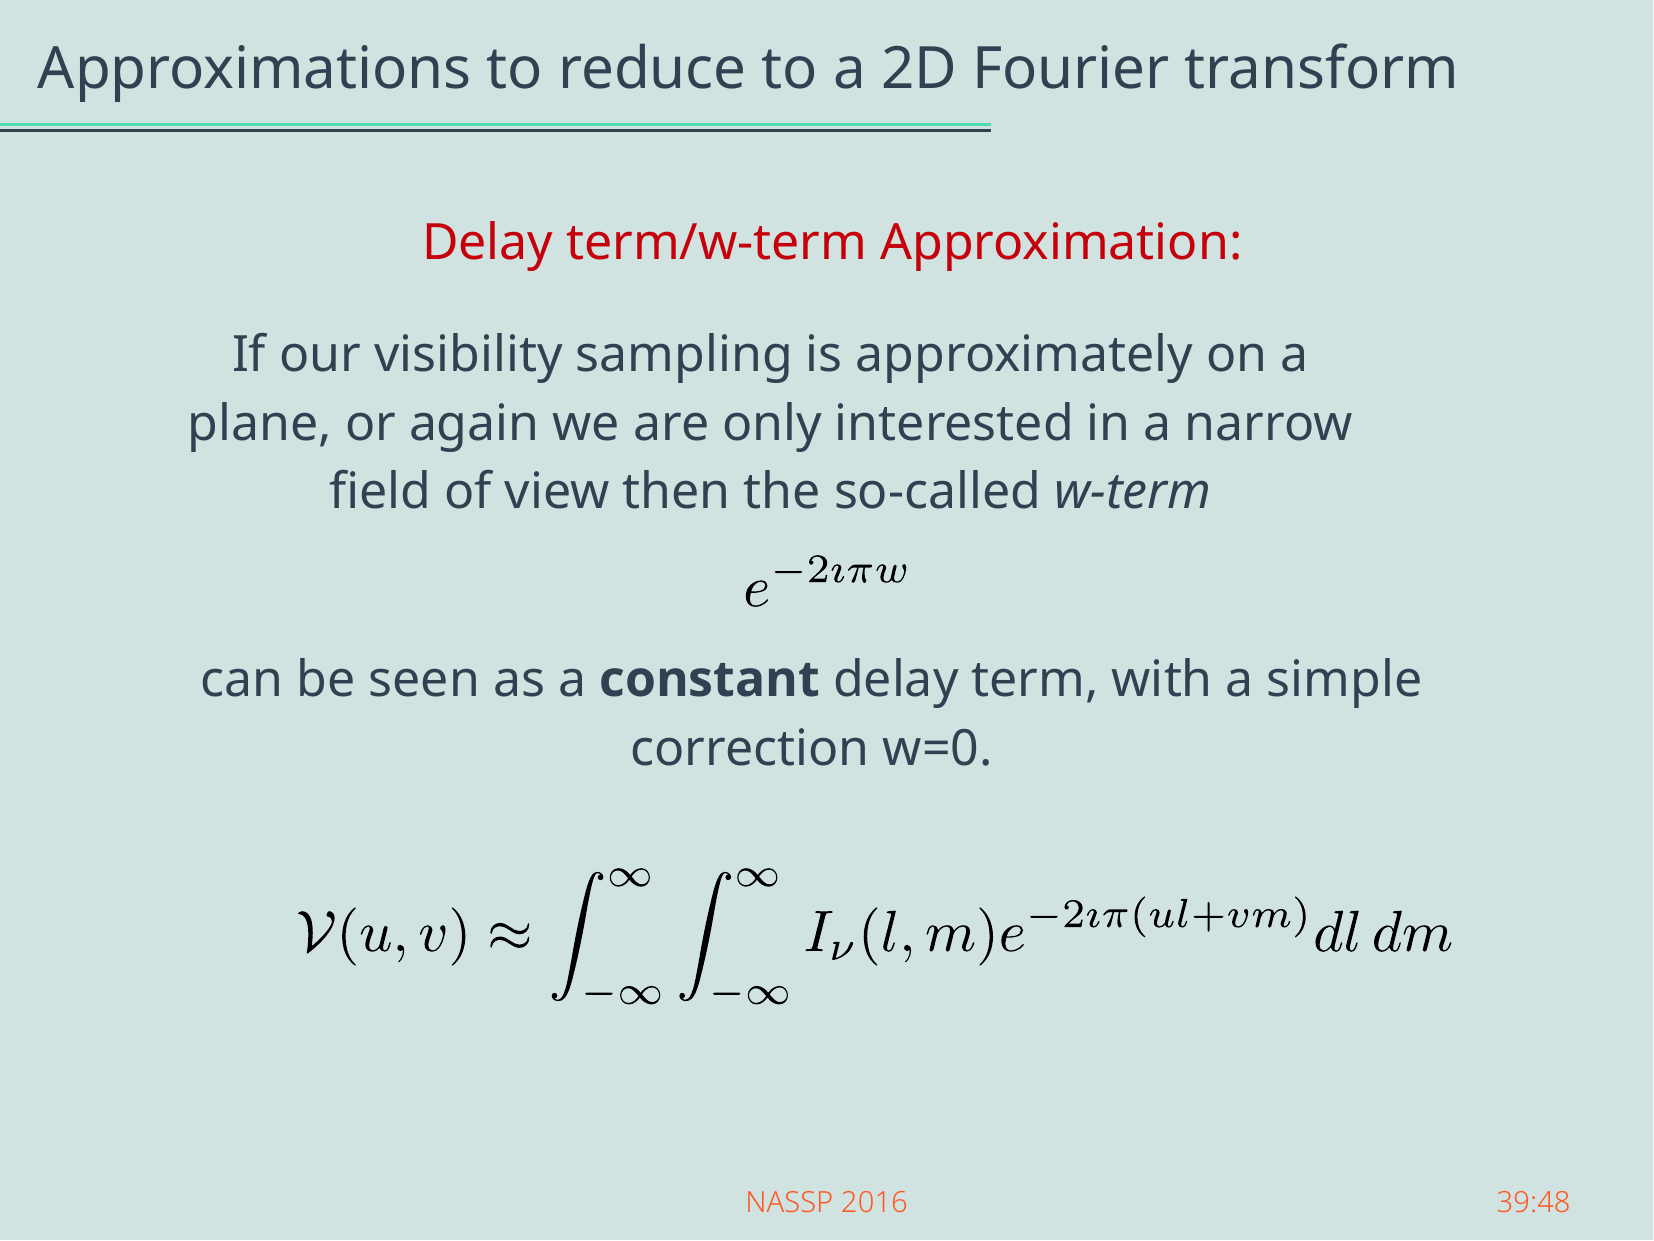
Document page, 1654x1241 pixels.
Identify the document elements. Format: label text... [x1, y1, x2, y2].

text_box [743, 555, 910, 607]
text_box can be seen as a constant delay term, with a simple correction w=0. [182, 635, 1441, 772]
text_box [296, 868, 1454, 1009]
text_box Approximations to reduce to a 2D Fourier transform [22, 18, 1501, 104]
text_box If our visibility sampling is approximately on a plane, or again we are only interested in a narrow field of view then the so-called w-term [171, 310, 1371, 507]
text_box Delay term/w-term Approximation: [171, 198, 1495, 284]
